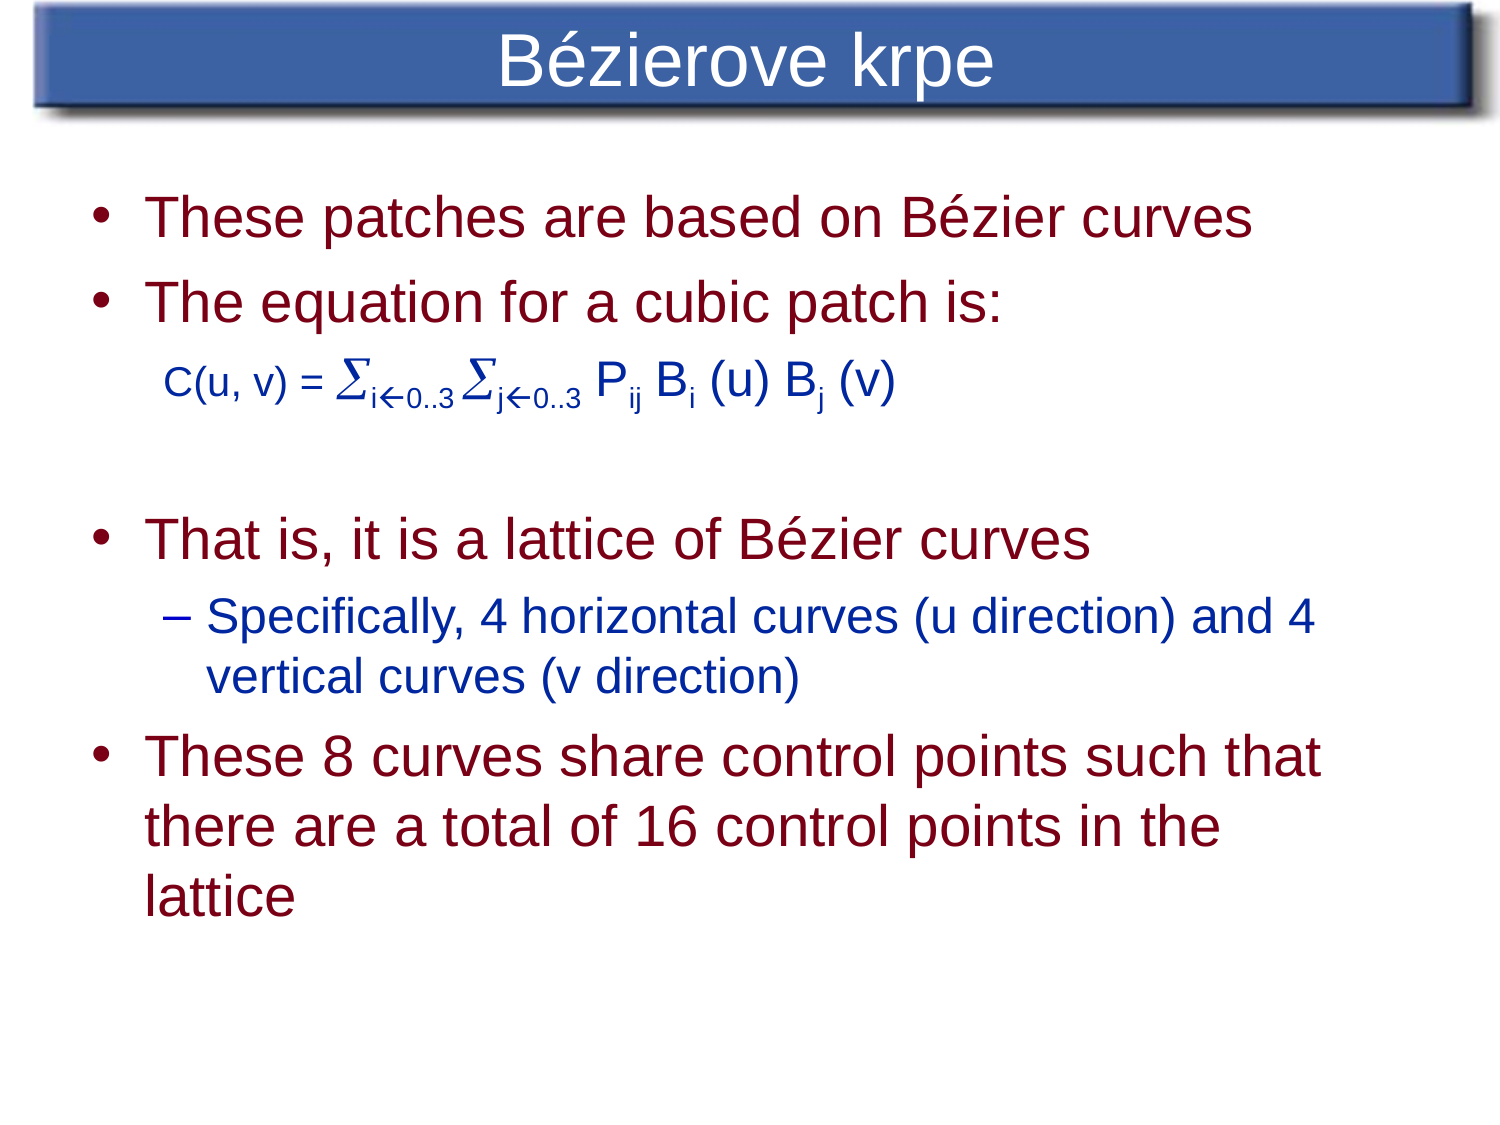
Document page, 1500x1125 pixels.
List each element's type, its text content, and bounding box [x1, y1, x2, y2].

title Bézierove krpe [0, 0, 1493, 114]
list These patches are based on Bézier curves The equation for a cubic patch is: C(u, v) = i0..3 j0..3 Pij Bi (u) Bj (v) That is, it is a lattice of Bézier curves Specifically, 4 horizontal curves (u direction) and 4 vertical curves (v direction) These 8 curves share control points such that there are a total of 16 control points in the lattice [76, 172, 1391, 1025]
picture [32, 0, 1500, 127]
